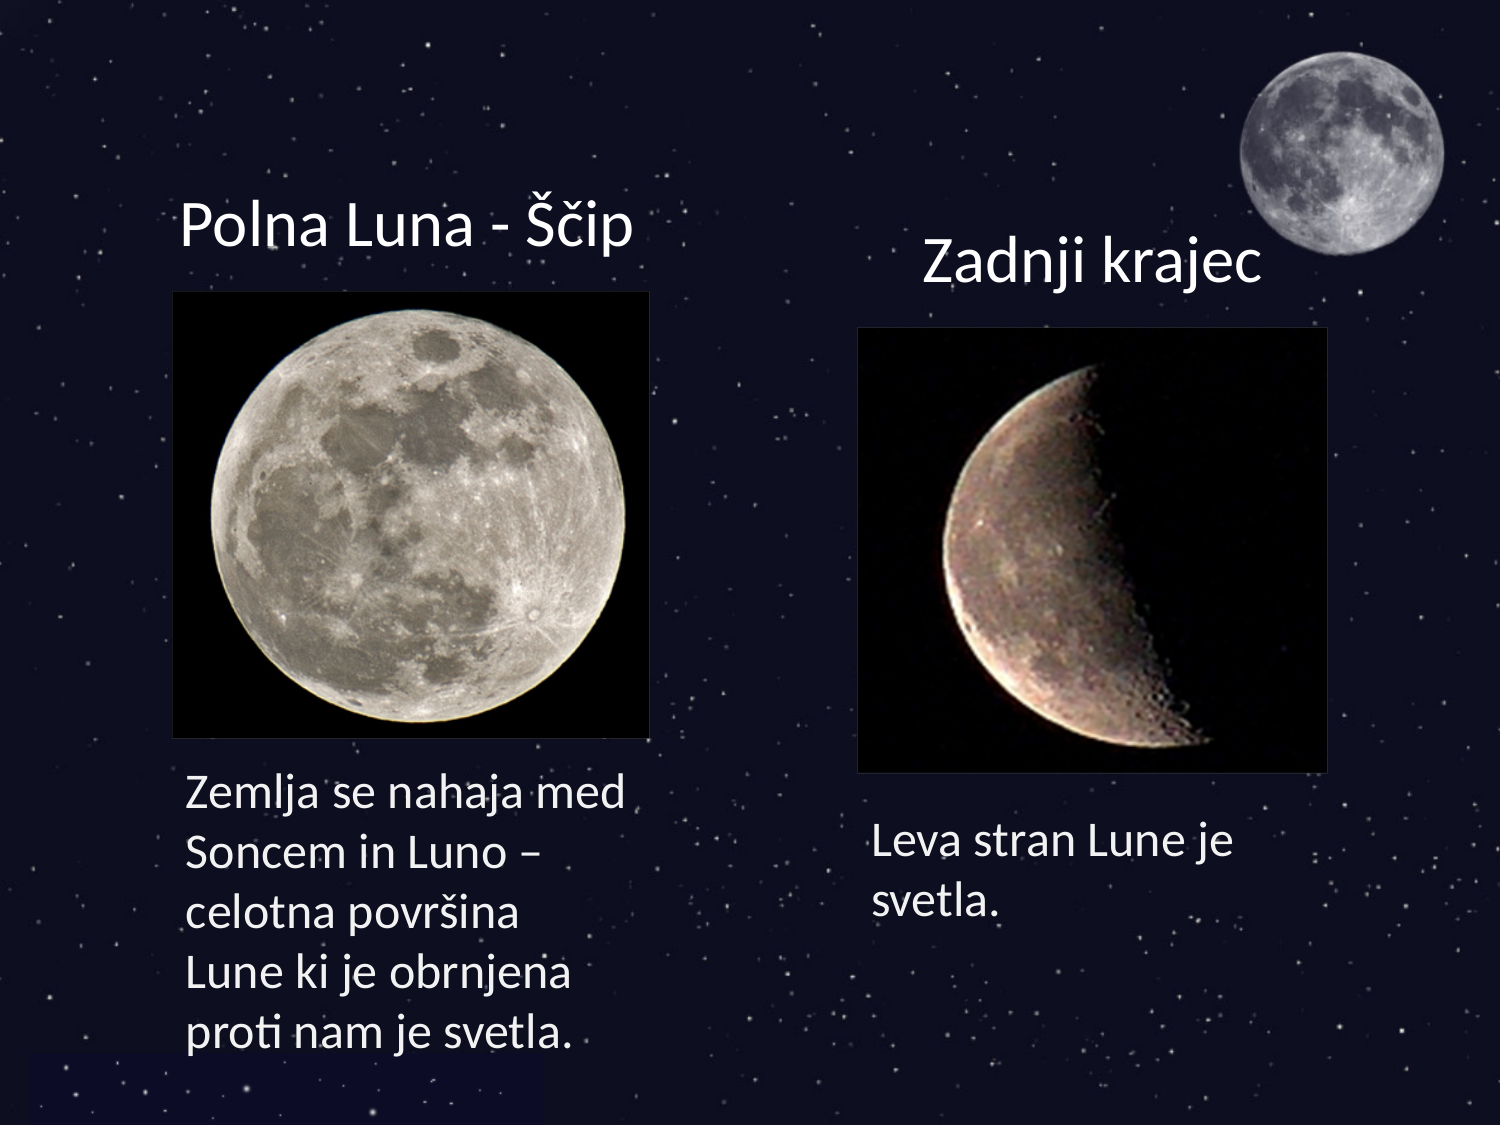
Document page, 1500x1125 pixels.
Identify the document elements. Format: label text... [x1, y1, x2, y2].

text_box Zadnji krajec [761, 208, 1424, 303]
text_box Zemlja se nahaja med Soncem in Luno – celotna površina Lune ki je obrnjena proti nam je svetla. [171, 751, 644, 1067]
text_box Leva stran Lune je svetla. [856, 798, 1329, 934]
text_box Polna Luna - Ščip [76, 172, 739, 268]
picture [0, 0, 1500, 1125]
